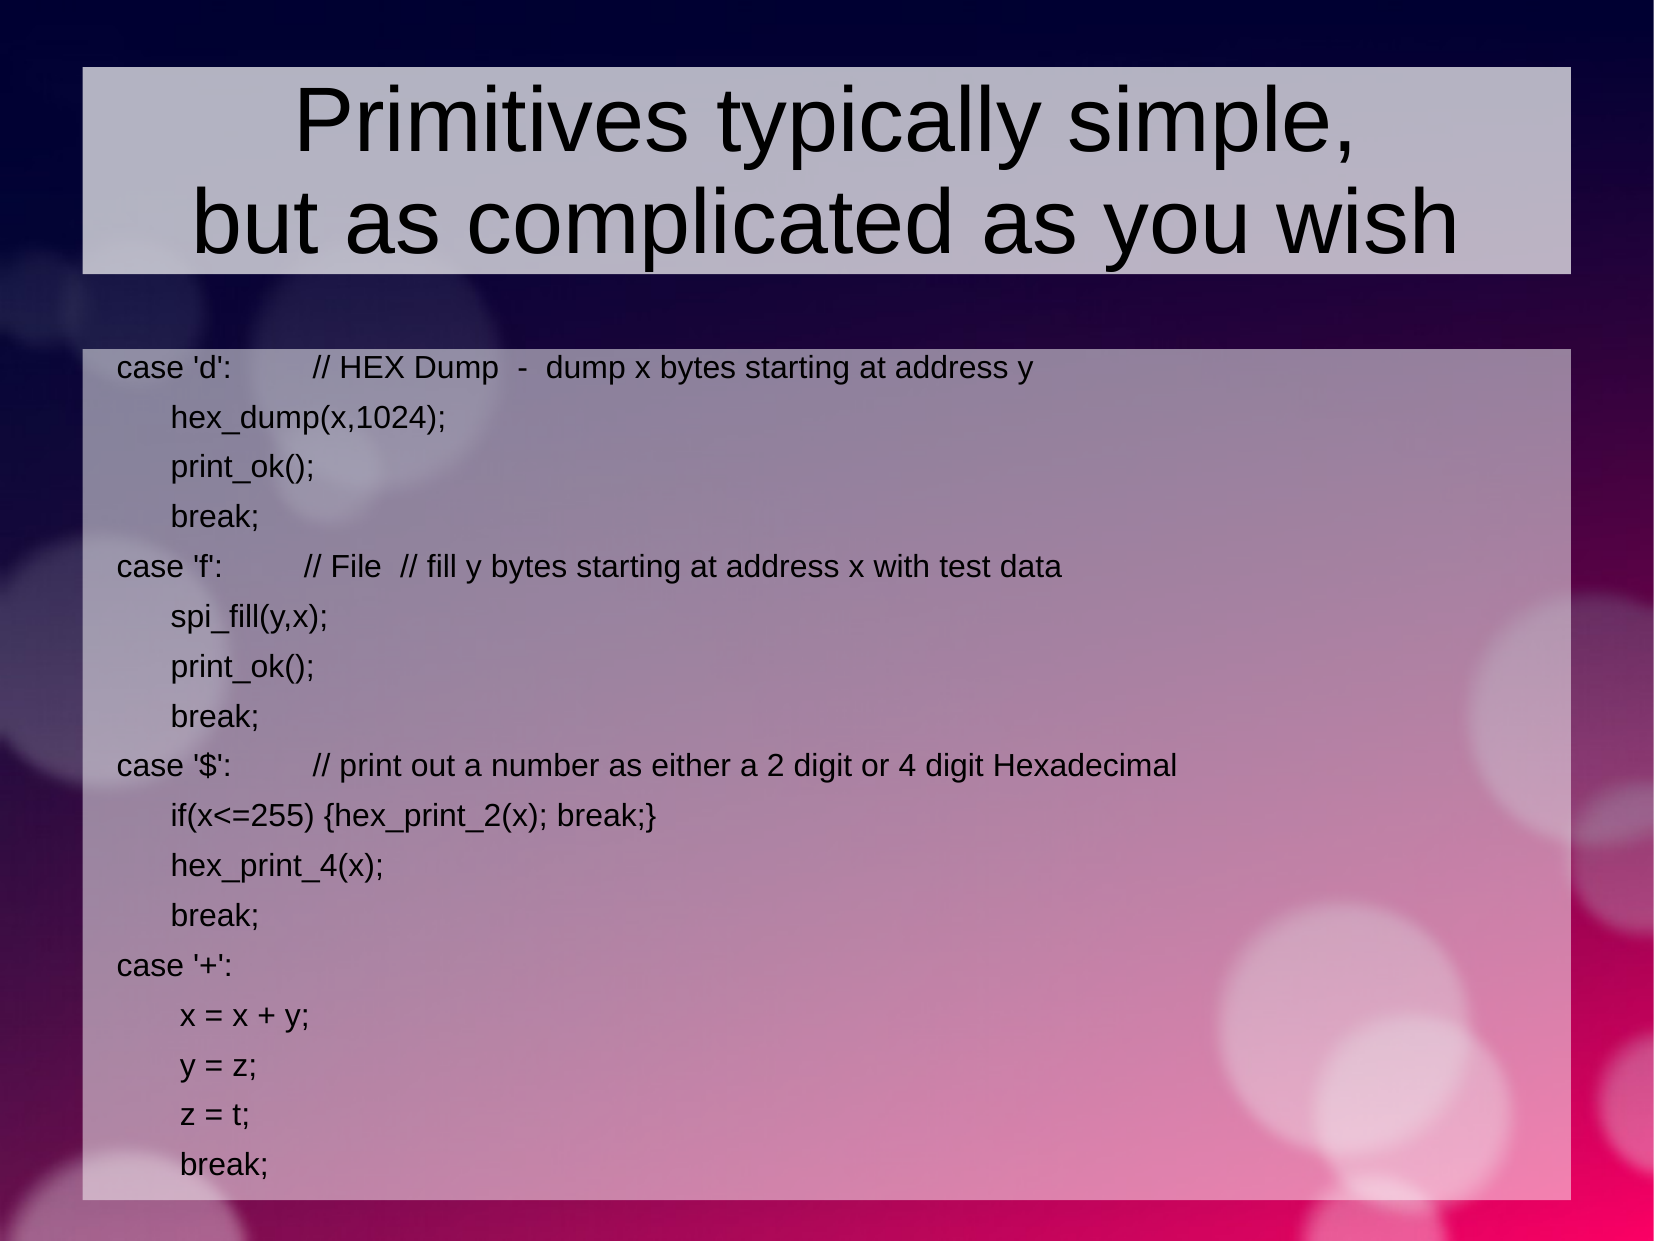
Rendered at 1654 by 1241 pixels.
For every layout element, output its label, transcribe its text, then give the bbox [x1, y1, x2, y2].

picture [0, 0, 1654, 1241]
list case 'd': // HEX Dump - dump x bytes starting at address y hex_dump(x,1024); print_ok(); break; case 'f': // File // fill y bytes starting at address x with test data spi_fill(y,x); print_ok(); break; case '$': // print out a number as either a 2 digit or 4 digit Hexadecimal if(x<=255) {hex_print_2(x); break;} hex_print_4(x); break; case '+': x = x + y; y = z; z = t; break; [82, 349, 1571, 1201]
title Primitives typically simple, but as complicated as you wish [82, 67, 1571, 275]
